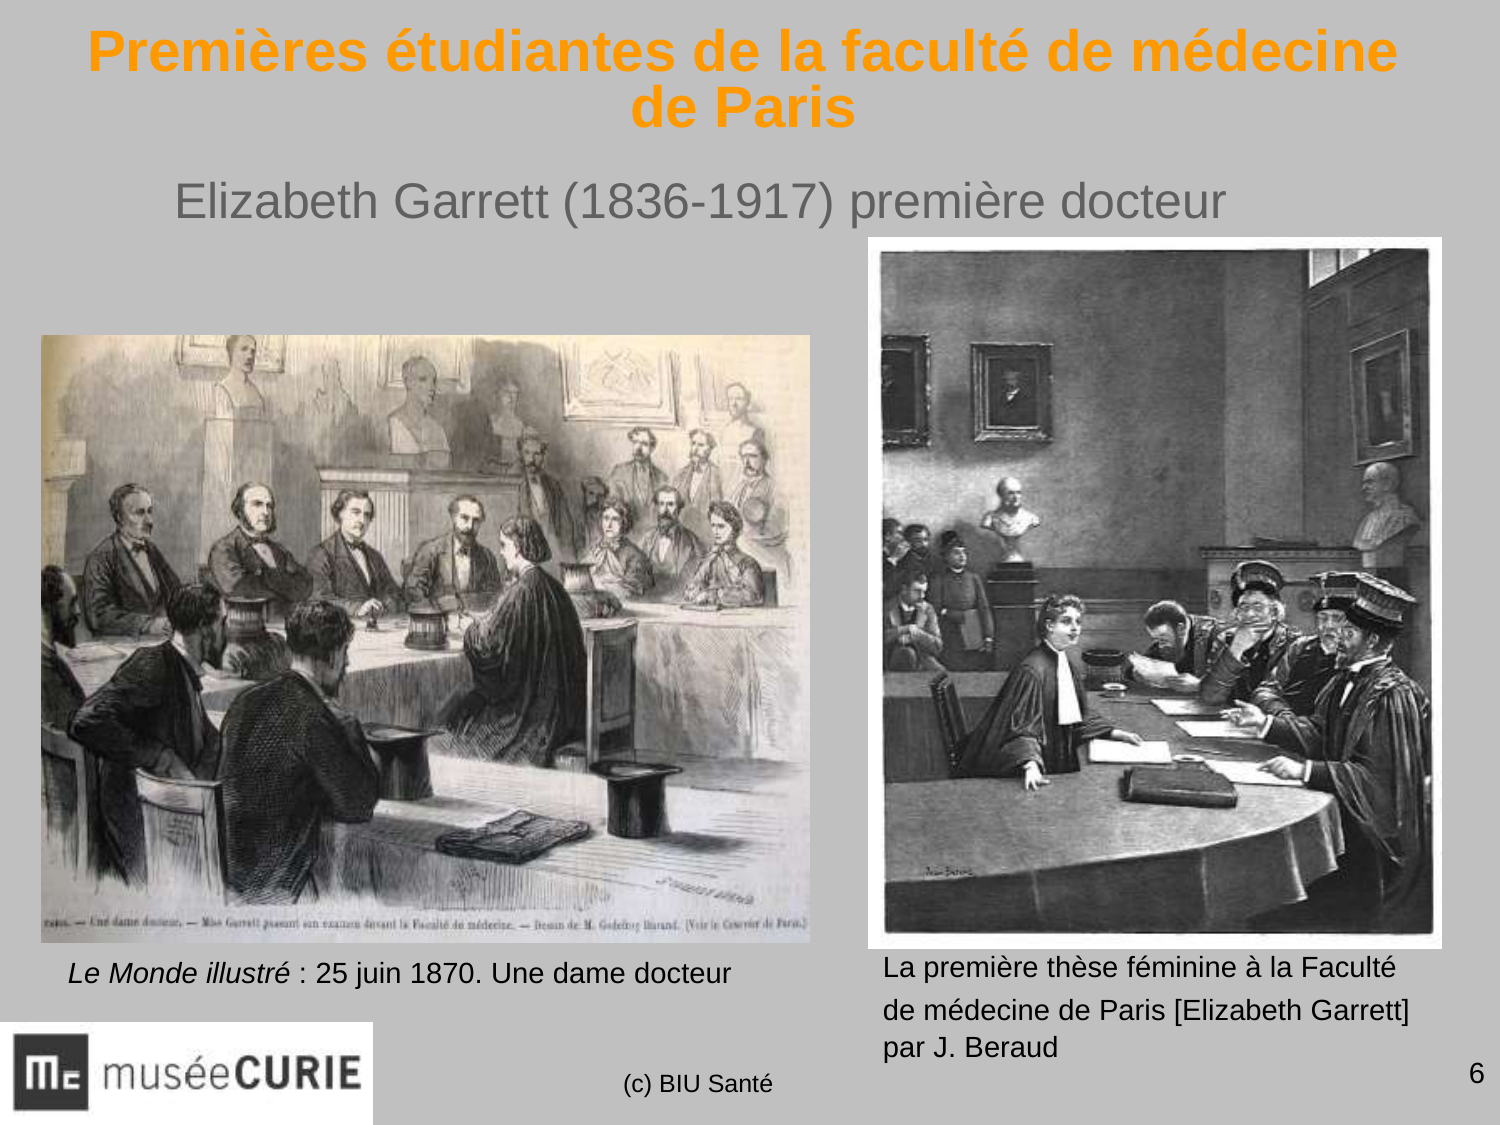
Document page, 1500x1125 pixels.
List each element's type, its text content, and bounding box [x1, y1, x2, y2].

picture [868, 237, 1442, 940]
text_box (c) BIU Santé [608, 1046, 833, 1108]
text_box <numéro> [1387, 1046, 1500, 1125]
picture [41, 335, 810, 943]
picture [0, 1022, 373, 1125]
text_box Elizabeth Garrett (1836-1917) première docteur [159, 160, 1365, 237]
text_box Premières étudiantes de la faculté de médecine de Paris [41, 18, 1447, 147]
text_box La première thèse féminine à la Faculté de médecine de Paris [Elizabeth Garrett] par J. Beraud [868, 940, 1447, 1071]
text_box Le Monde illustré : 25 juin 1870. Une dame docteur [53, 946, 810, 997]
